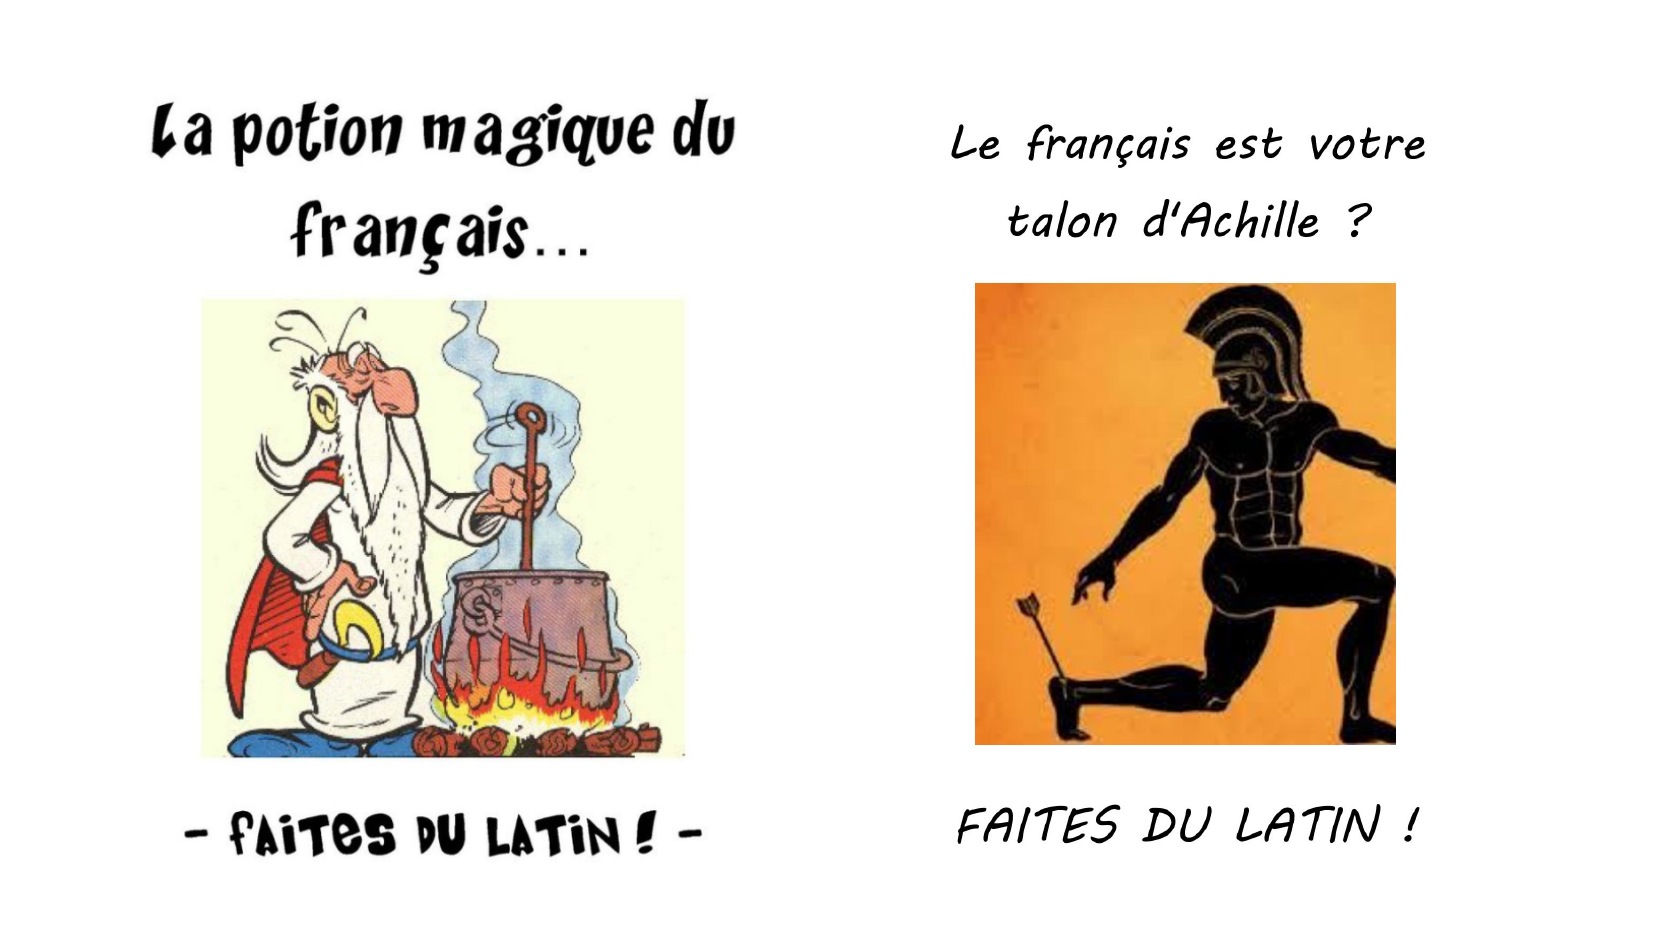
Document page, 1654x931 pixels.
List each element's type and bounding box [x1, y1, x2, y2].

picture [118, 43, 768, 874]
picture [885, 58, 1485, 906]
